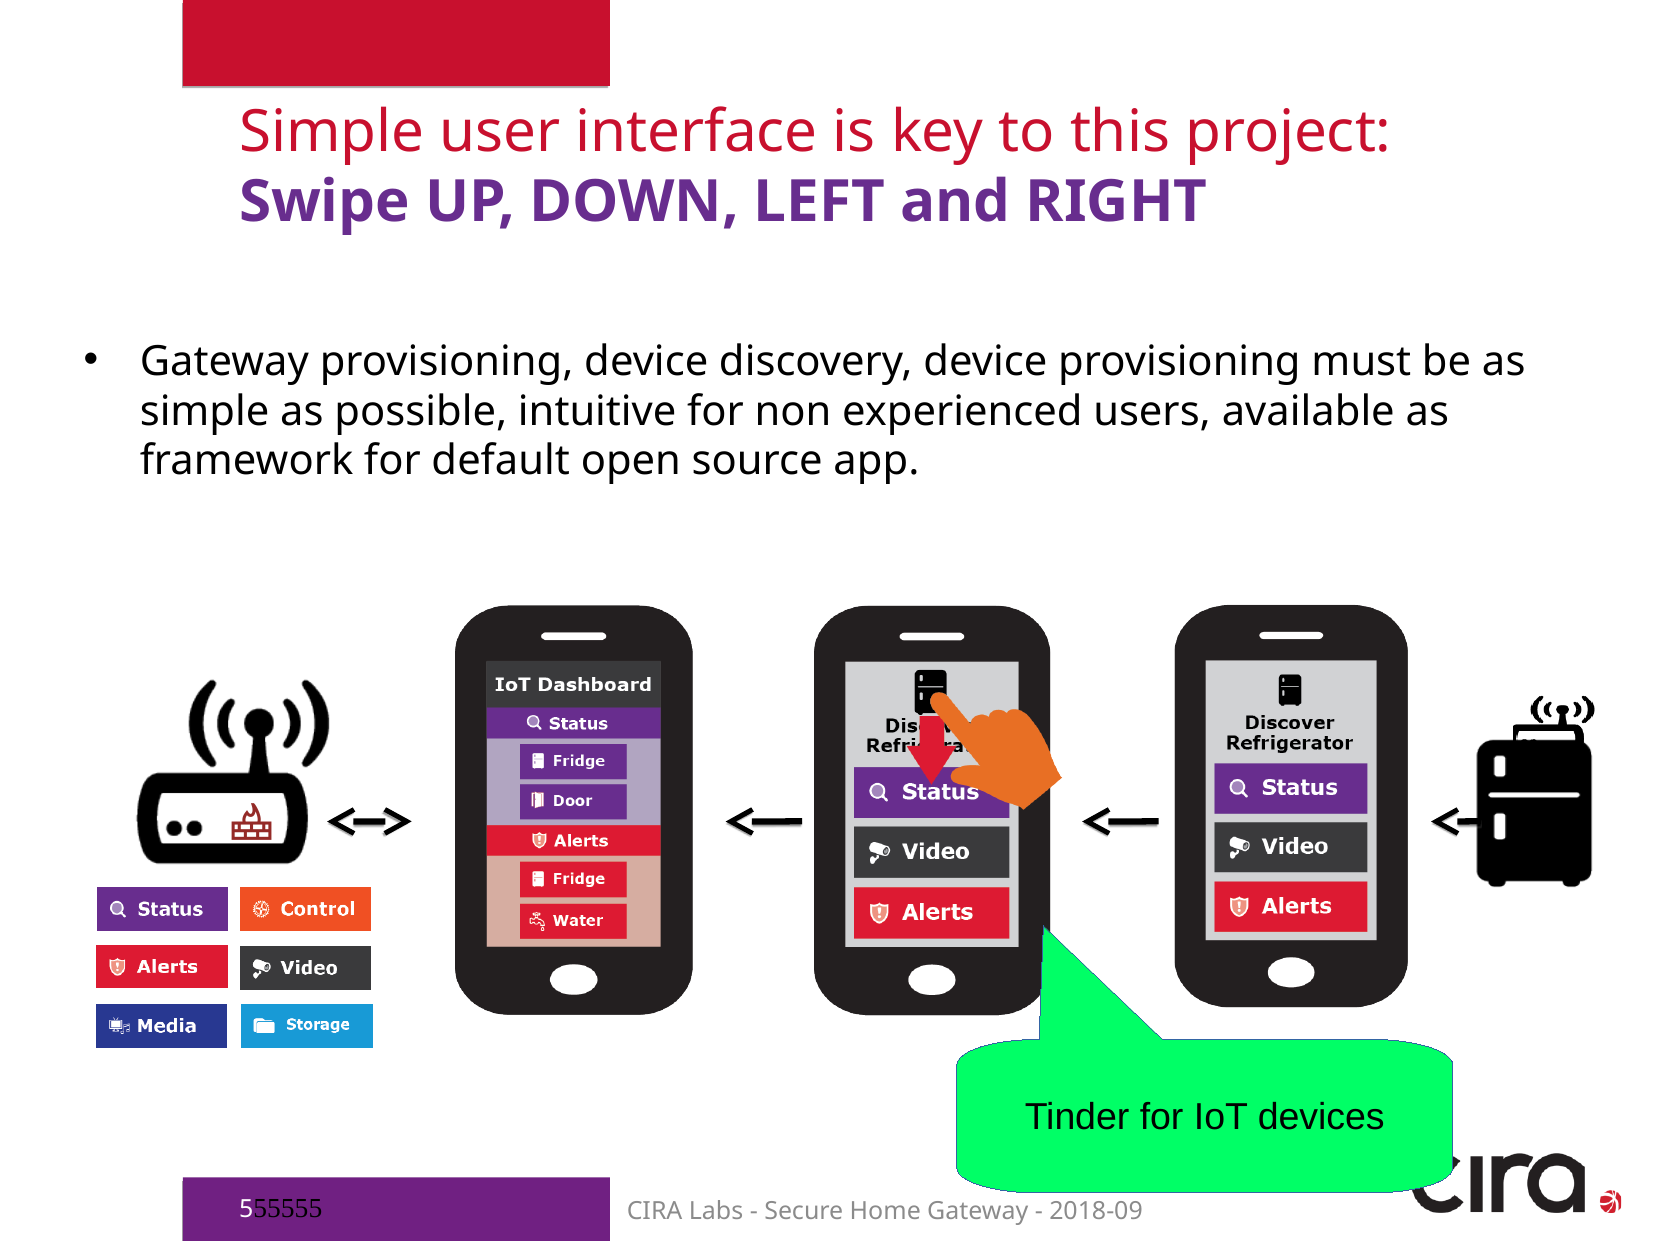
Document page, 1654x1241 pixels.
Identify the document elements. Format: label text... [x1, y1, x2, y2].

picture [96, 945, 228, 988]
picture [126, 665, 341, 879]
picture [1440, 691, 1629, 900]
picture [97, 887, 228, 931]
picture [96, 1004, 227, 1048]
picture [1163, 593, 1419, 1019]
picture [1446, 1153, 1622, 1213]
picture [241, 1004, 373, 1048]
picture [240, 946, 371, 990]
text_box Tinder for IoT devices [956, 925, 1453, 1193]
picture [802, 593, 1070, 1027]
picture [443, 593, 704, 1027]
slide_number <number><number><number><number><number><number> [224, 1173, 610, 1240]
picture [240, 887, 371, 931]
footer CIRA Labs - Secure Home Gateway - 2018-09 [611, 1175, 1446, 1241]
title Simple user interface is key to this project: Swipe UP, DOWN, LEFT and RIGHT [224, 86, 1568, 293]
list Gateway provisioning, device discovery, device provisioning must be as simple as possible, intuitive for non experienced users, available as framework for default open source app. [68, 325, 1628, 1145]
